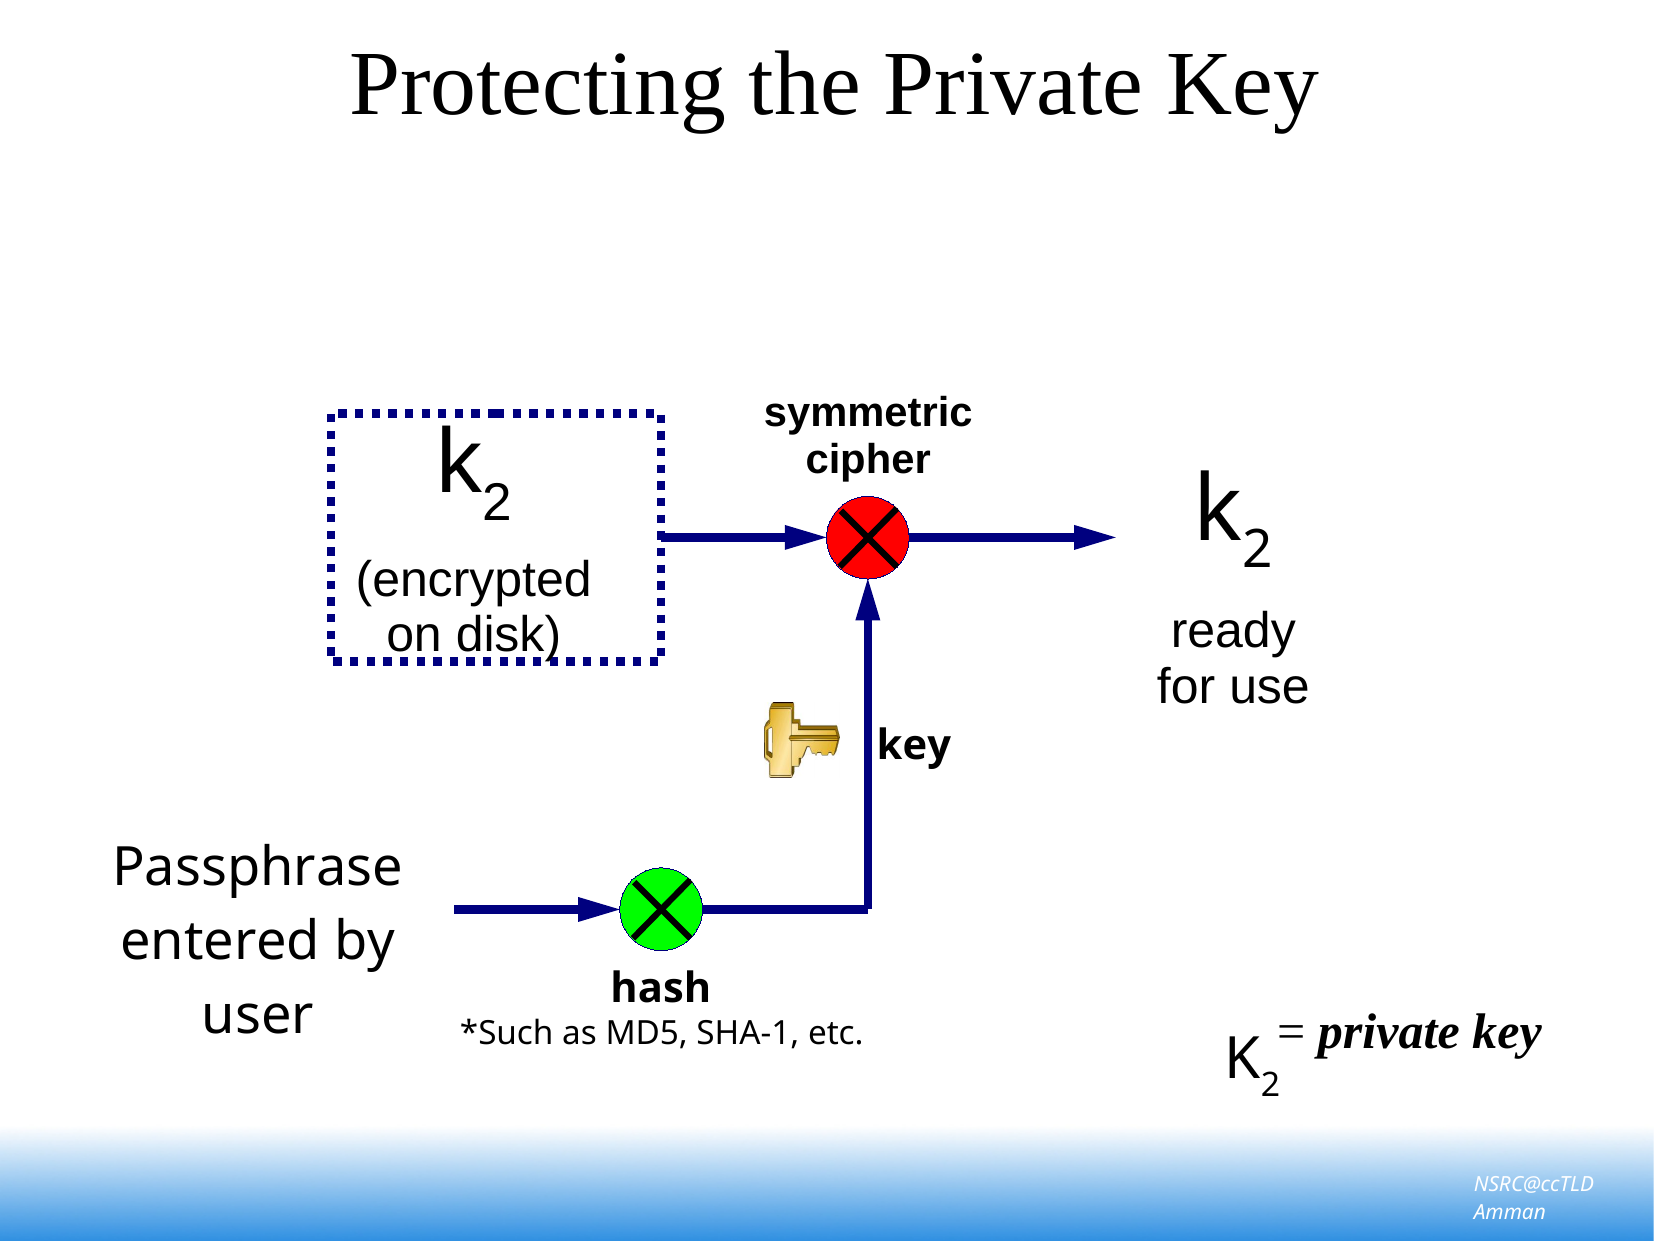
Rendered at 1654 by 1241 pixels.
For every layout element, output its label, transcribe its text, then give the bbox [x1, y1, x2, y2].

text_box symmetric cipher [763, 389, 973, 483]
text_box [619, 867, 688, 951]
text_box [667, 882, 703, 936]
picture [764, 702, 840, 778]
text_box K2 [1196, 1016, 1309, 1113]
text_box *Such as MD5, SHA-1, etc. [460, 1008, 911, 1058]
title Protecting the Private Key [211, 32, 1459, 149]
picture [0, 1124, 1654, 1241]
text_box = private key [1277, 1004, 1578, 1079]
text_box [826, 496, 895, 570]
text_box hash [610, 957, 712, 1008]
text_box [842, 544, 894, 579]
text_box [874, 511, 909, 564]
text_box Passphrase entered by user [112, 827, 404, 1050]
text_box k2 ready for use [1156, 442, 1310, 715]
text_box k2 (encrypted on disk) [355, 409, 593, 663]
text_box key [876, 715, 952, 773]
